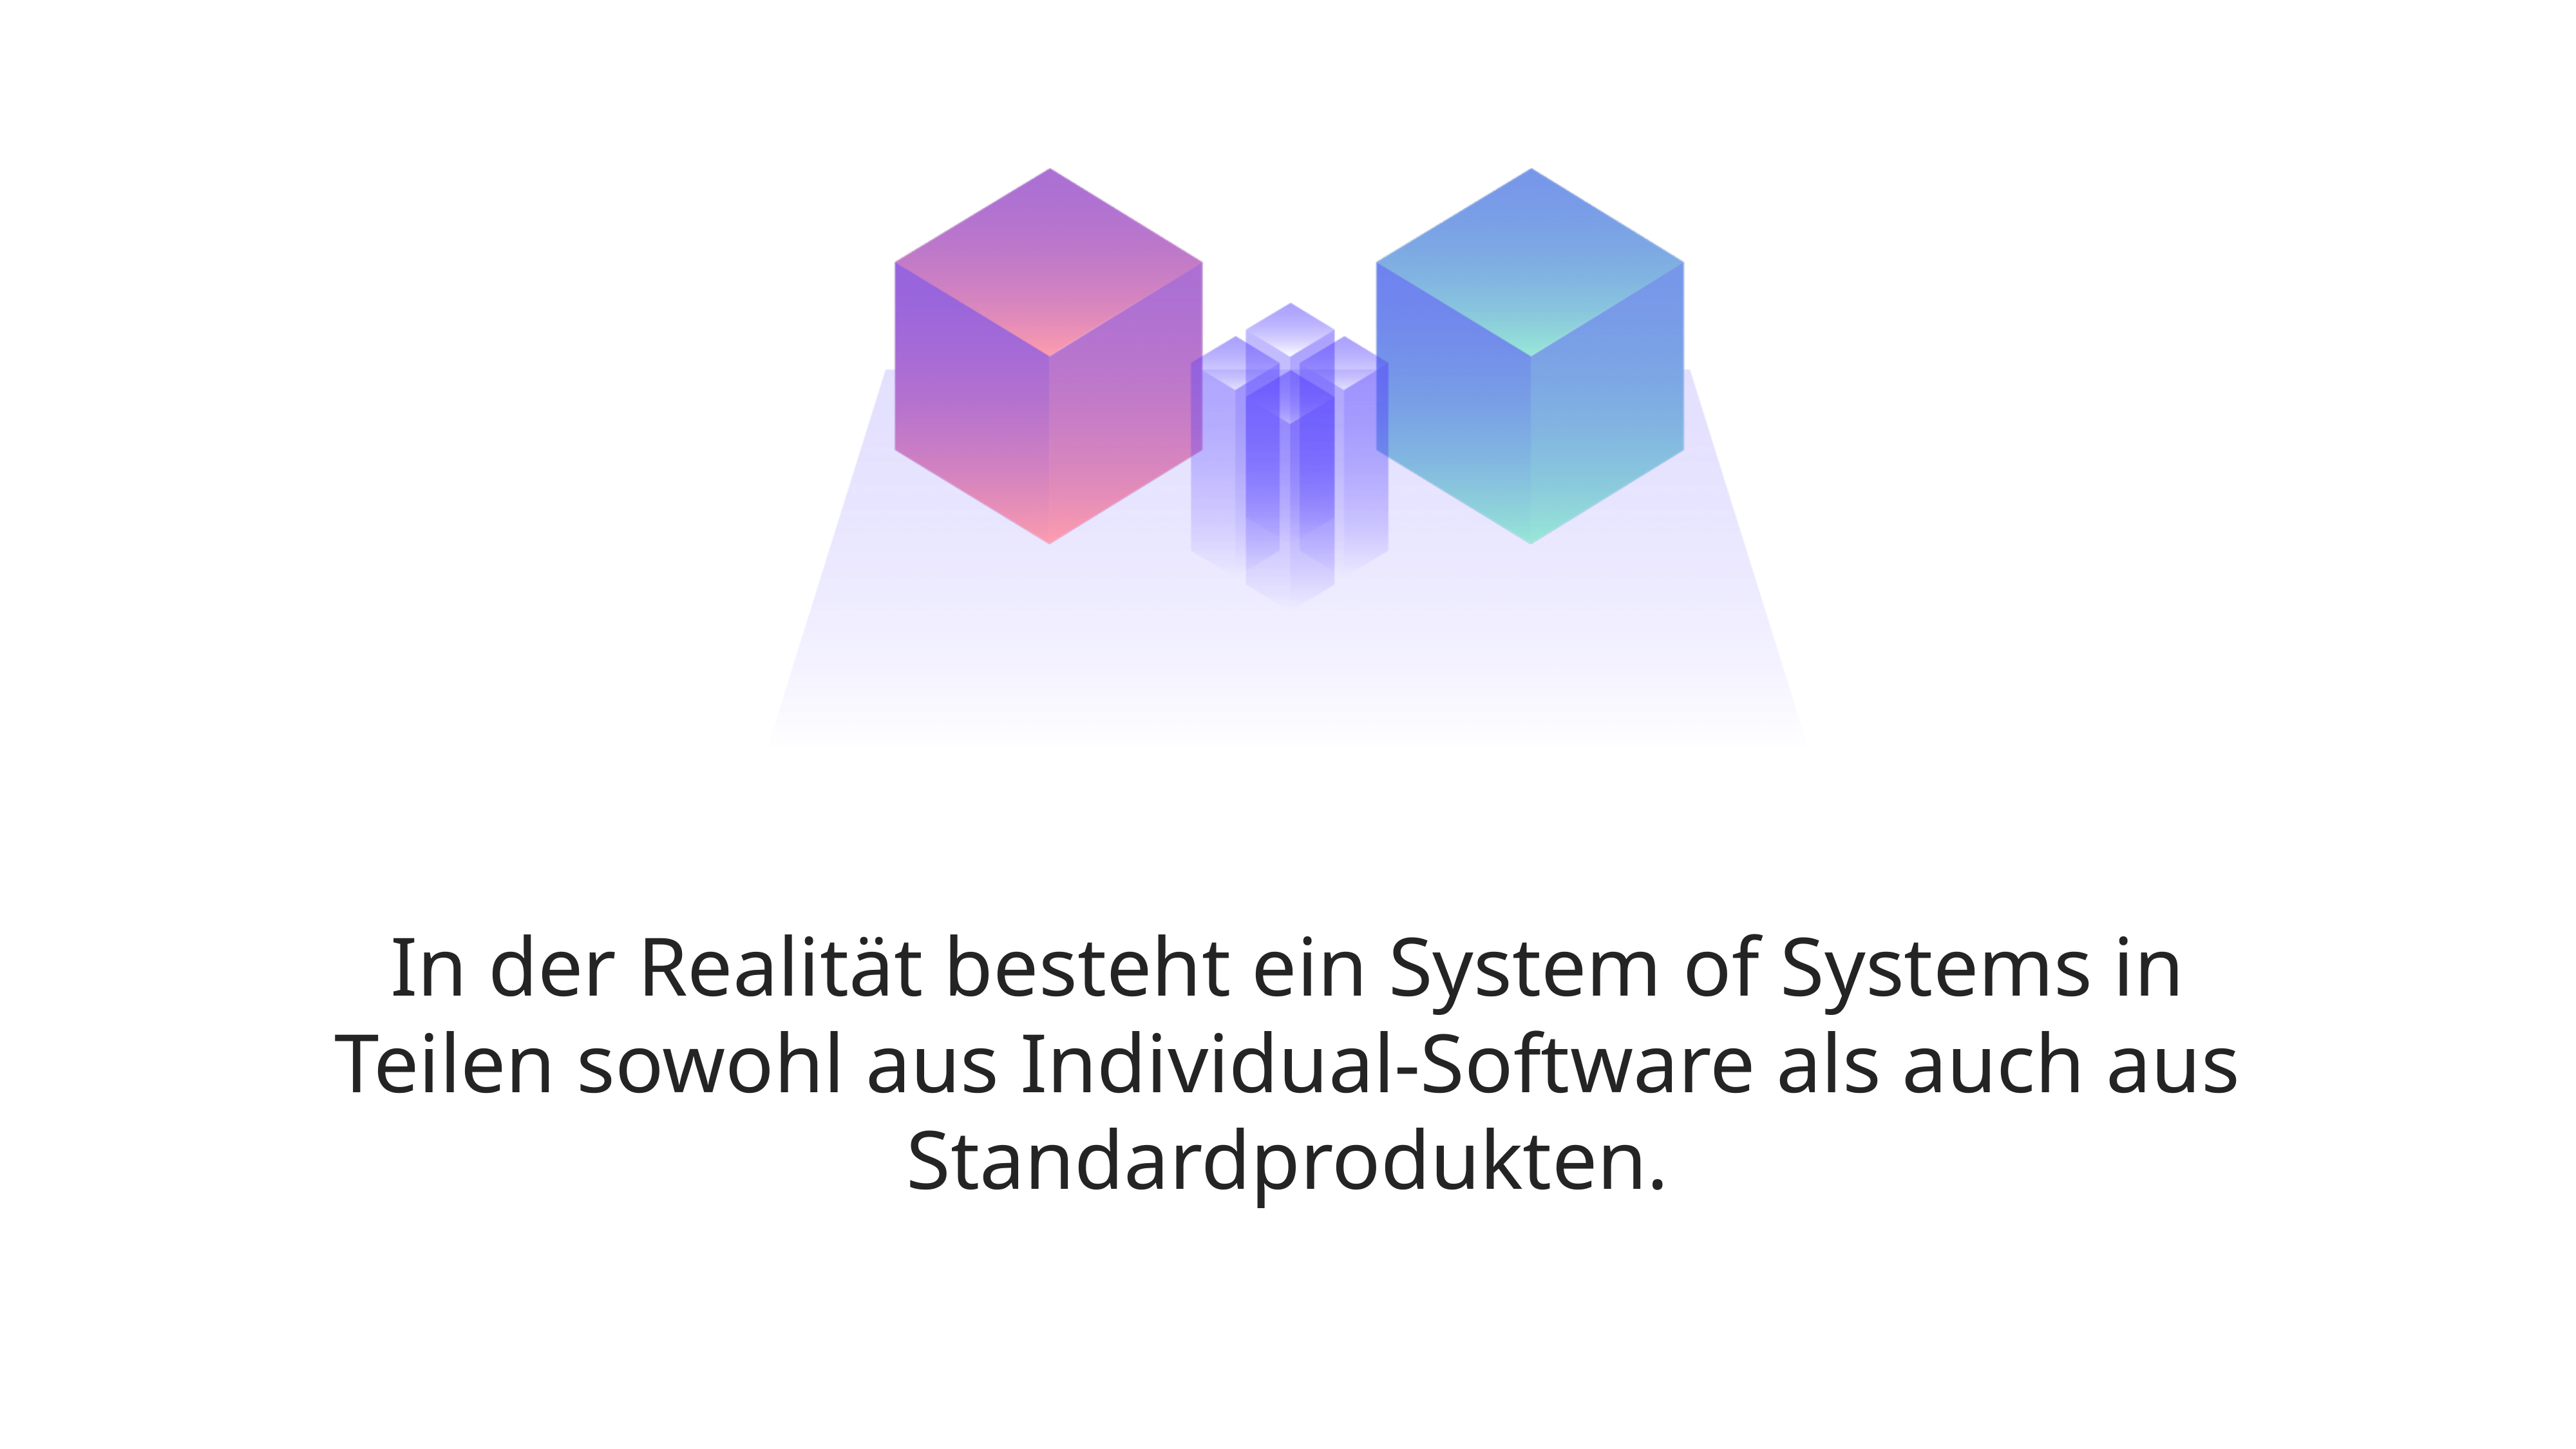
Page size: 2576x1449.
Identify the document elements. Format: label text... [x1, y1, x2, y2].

picture [766, 168, 1810, 753]
list In der Realität besteht ein System of Systems in Teilen sowohl aus Individual-Software als auch aus Standardprodukten. [301, 775, 2275, 1345]
